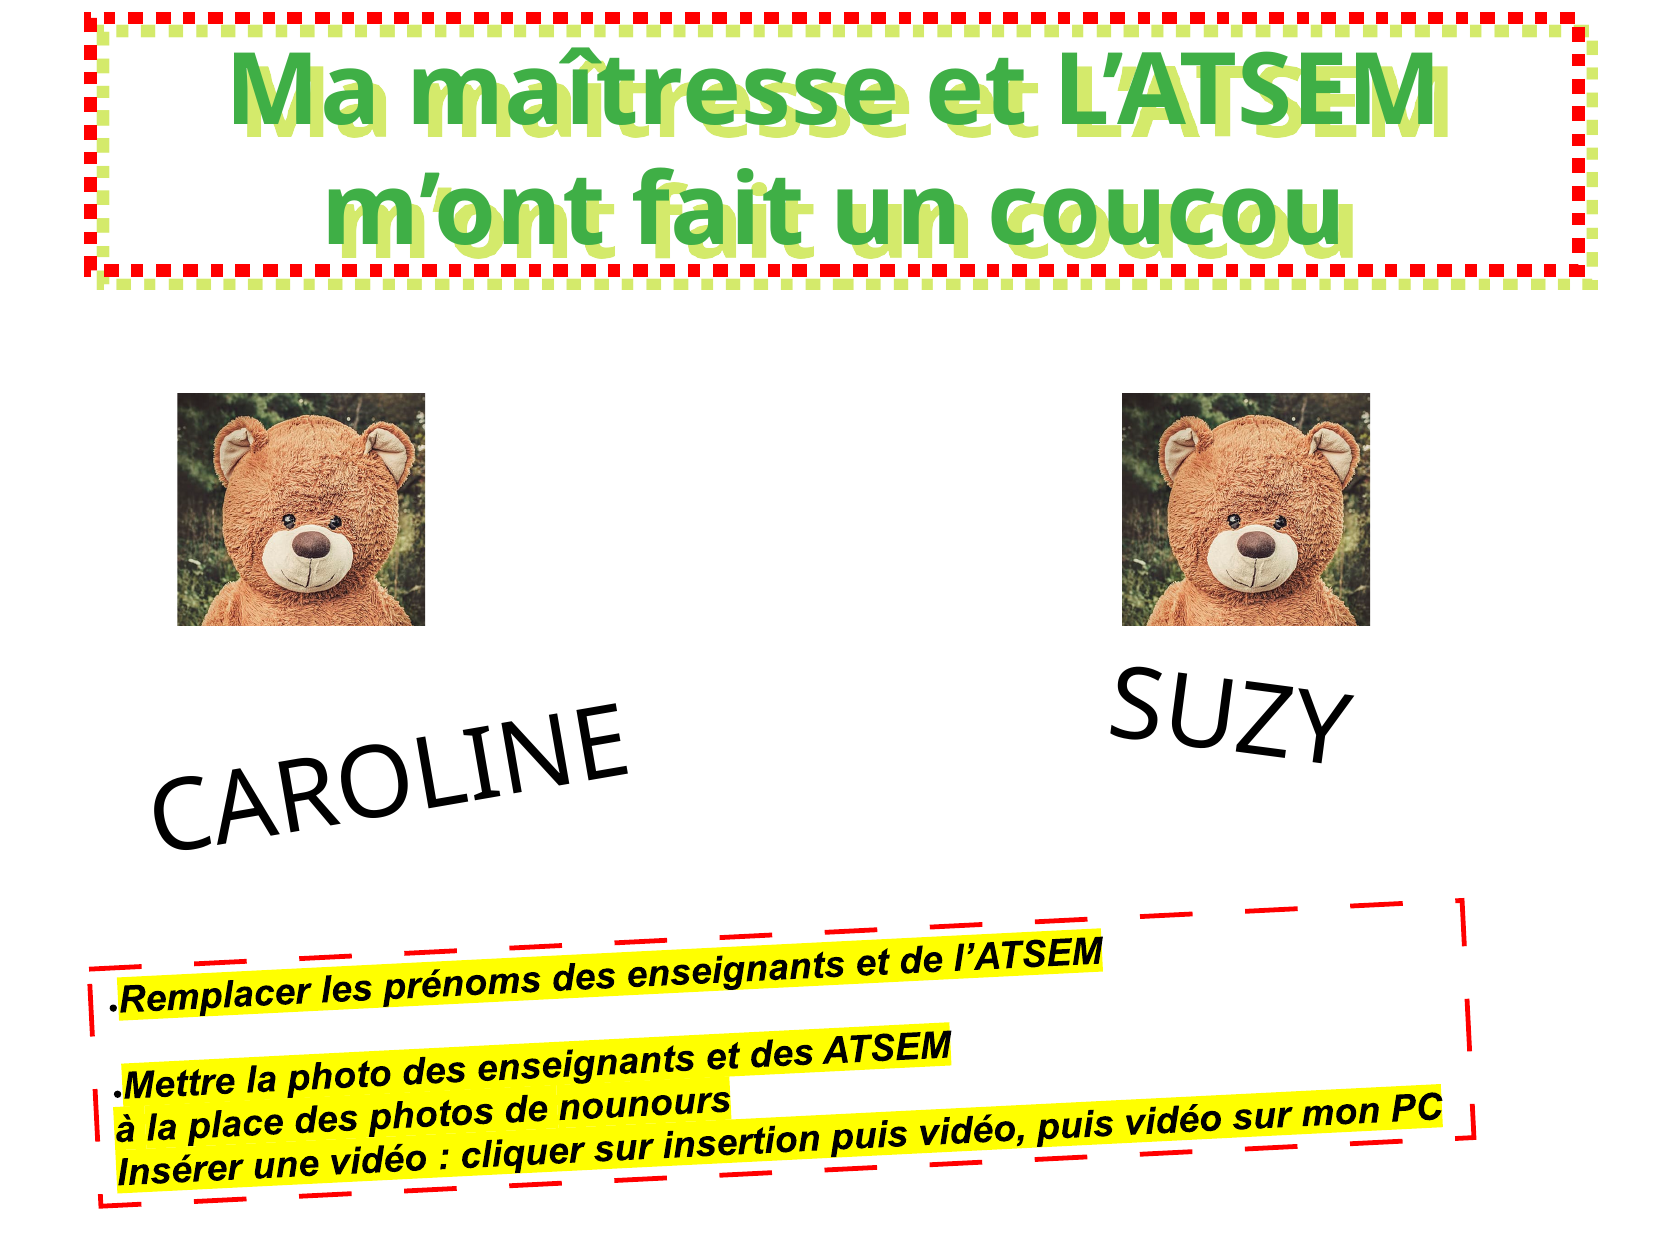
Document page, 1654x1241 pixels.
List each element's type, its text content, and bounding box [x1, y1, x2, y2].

picture [86, 897, 1477, 1217]
text_box CAROLINE [121, 626, 835, 898]
title Ma maîtresse et L’ATSEM m’ont fait un coucou [90, 17, 1579, 271]
picture [1122, 393, 1371, 626]
picture [177, 393, 426, 626]
text_box SUZY [874, 591, 1586, 837]
